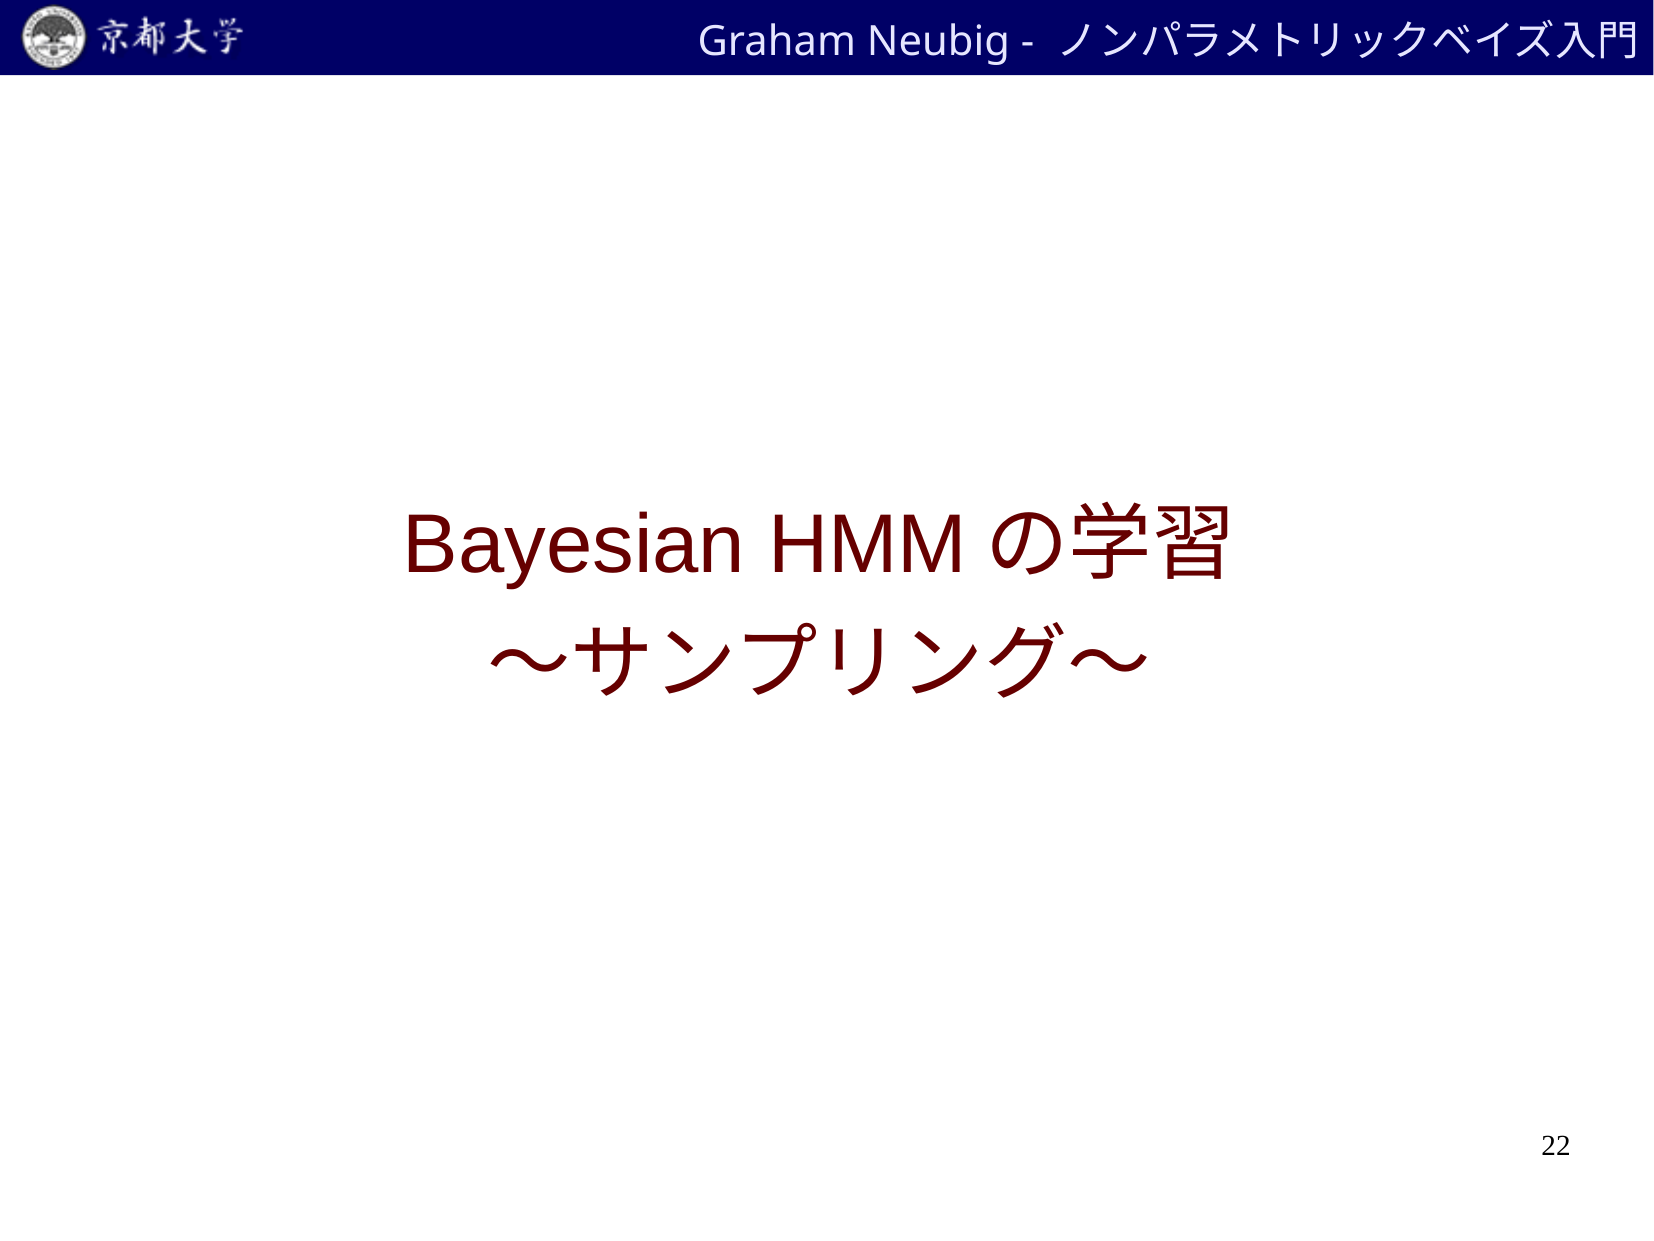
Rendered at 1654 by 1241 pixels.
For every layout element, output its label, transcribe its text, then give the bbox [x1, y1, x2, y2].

title Bayesian HMMの学習 〜サンプリング〜 [75, 504, 1564, 688]
picture [0, 0, 247, 70]
